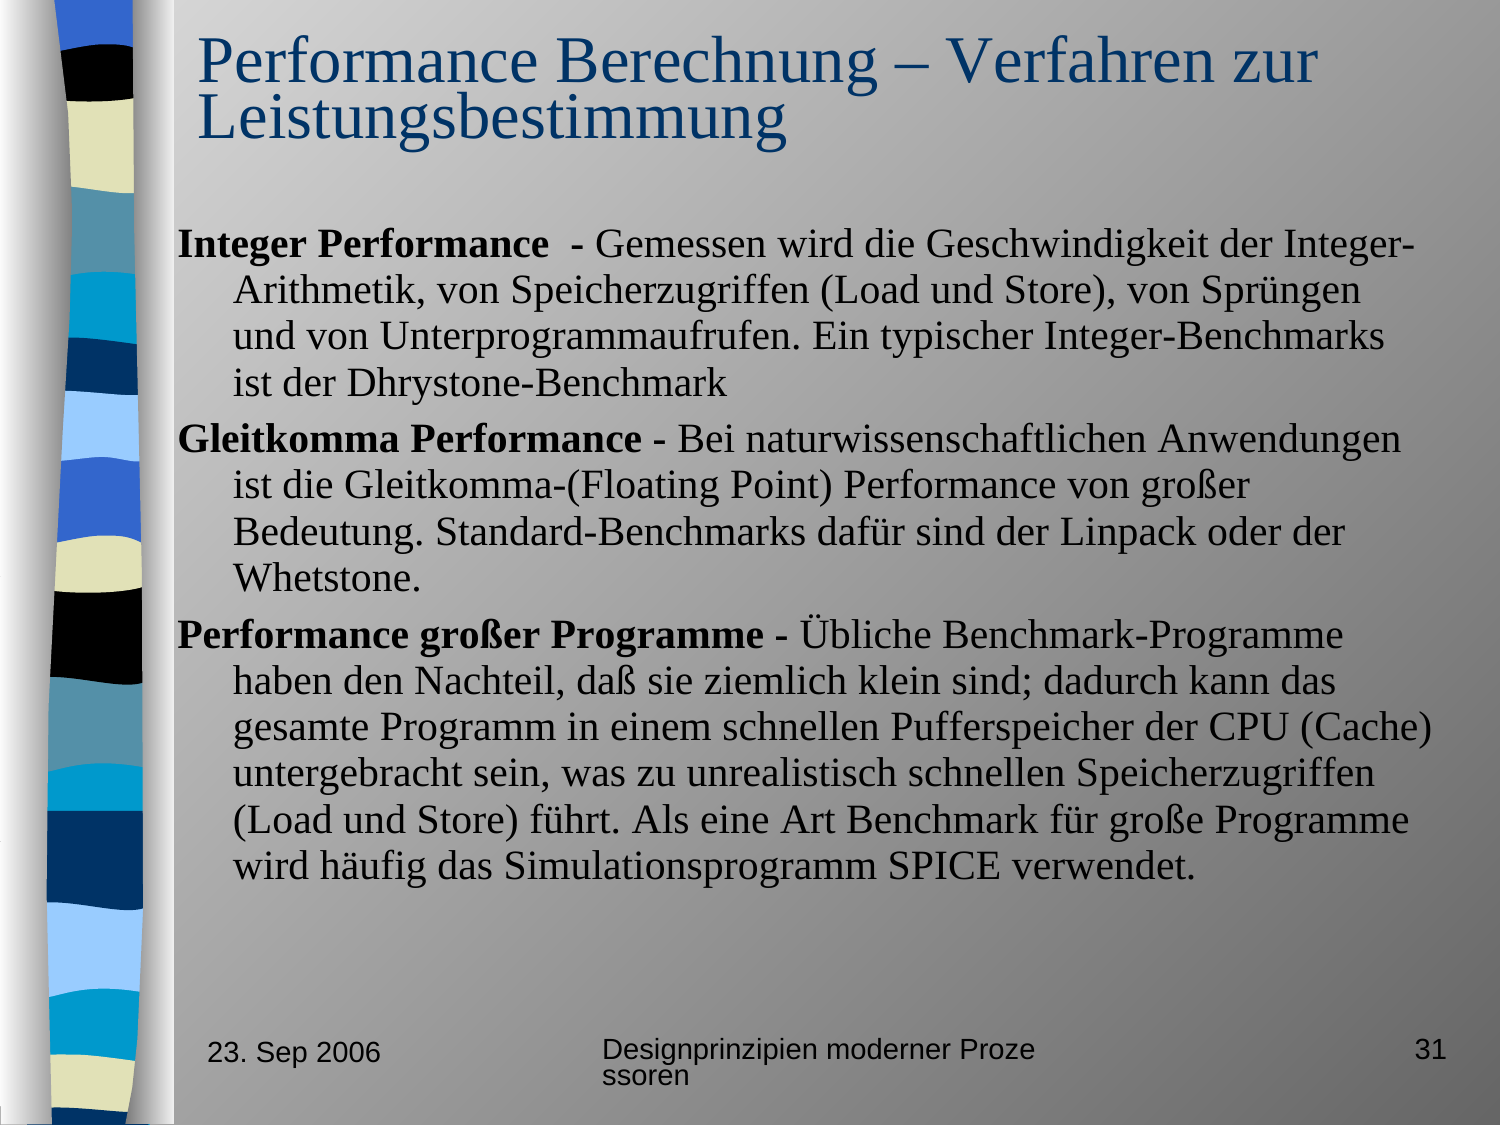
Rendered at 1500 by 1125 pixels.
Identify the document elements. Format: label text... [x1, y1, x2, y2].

title Performance Berechnung – Verfahren zur Leistungsbestimmung [183, 0, 1459, 188]
list Integer Performance - Gemessen wird die Geschwindigkeit der Integer-Arithmetik, von Speicherzugriffen (Load und Store), von Sprüngen und von Unterprogrammaufrufen. Ein typischer Integer-Benchmarks ist der Dhrystone-Benchmark Gleitkomma Performance - Bei naturwissenschaftlichen Anwendungen ist die Gleitkomma-(Floating Po­int) Performance von großer Bedeutung. Standard-Benchmarks dafür sind der Linpack oder der Whetstone. Performance großer Programme - Übliche Benchmark-Programme haben den Nachteil, daß sie ziemlich klein sind; dadurch kann das gesamte Programm in einem schnellen Pufferspeicher der CPU (Cache) untergebracht sein, was zu unrealistisch schnellen Speicherzugriffen (Load und Store) führt. Als eine Art Benchmark für große Programme wird häufig das Simulationsprogramm SPICE verwendet. [162, 212, 1450, 1060]
